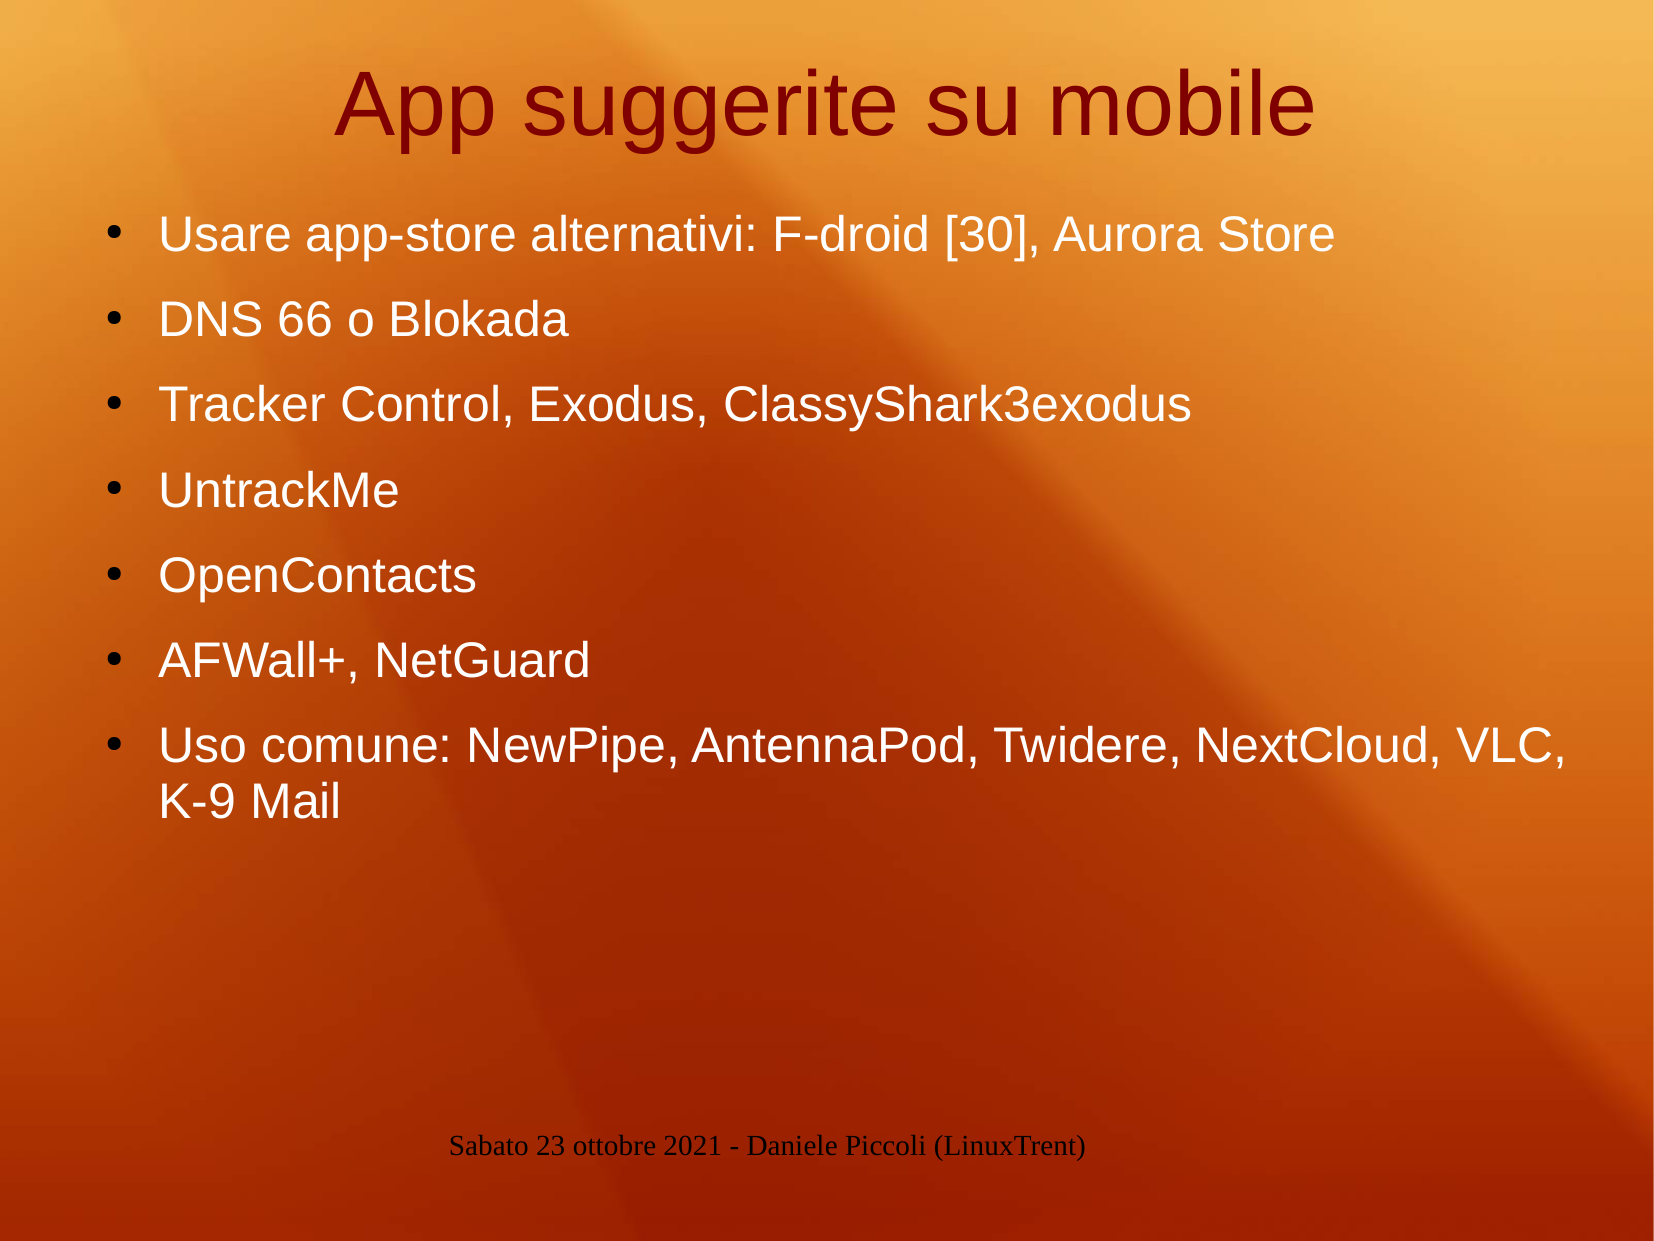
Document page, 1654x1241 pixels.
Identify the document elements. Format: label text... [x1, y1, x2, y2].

picture [0, 0, 1654, 1241]
title App suggerite su mobile [82, 34, 1571, 174]
list Usare app-store alternativi: F-droid [30], Aurora Store DNS 66 o Blokada Tracker Control, Exodus, ClassyShark3exodus UntrackMe OpenContacts AFWall+, NetGuard Uso comune: NewPipe, AntennaPod, Twidere, NextCloud, VLC, K-9 Mail [87, 205, 1576, 1077]
